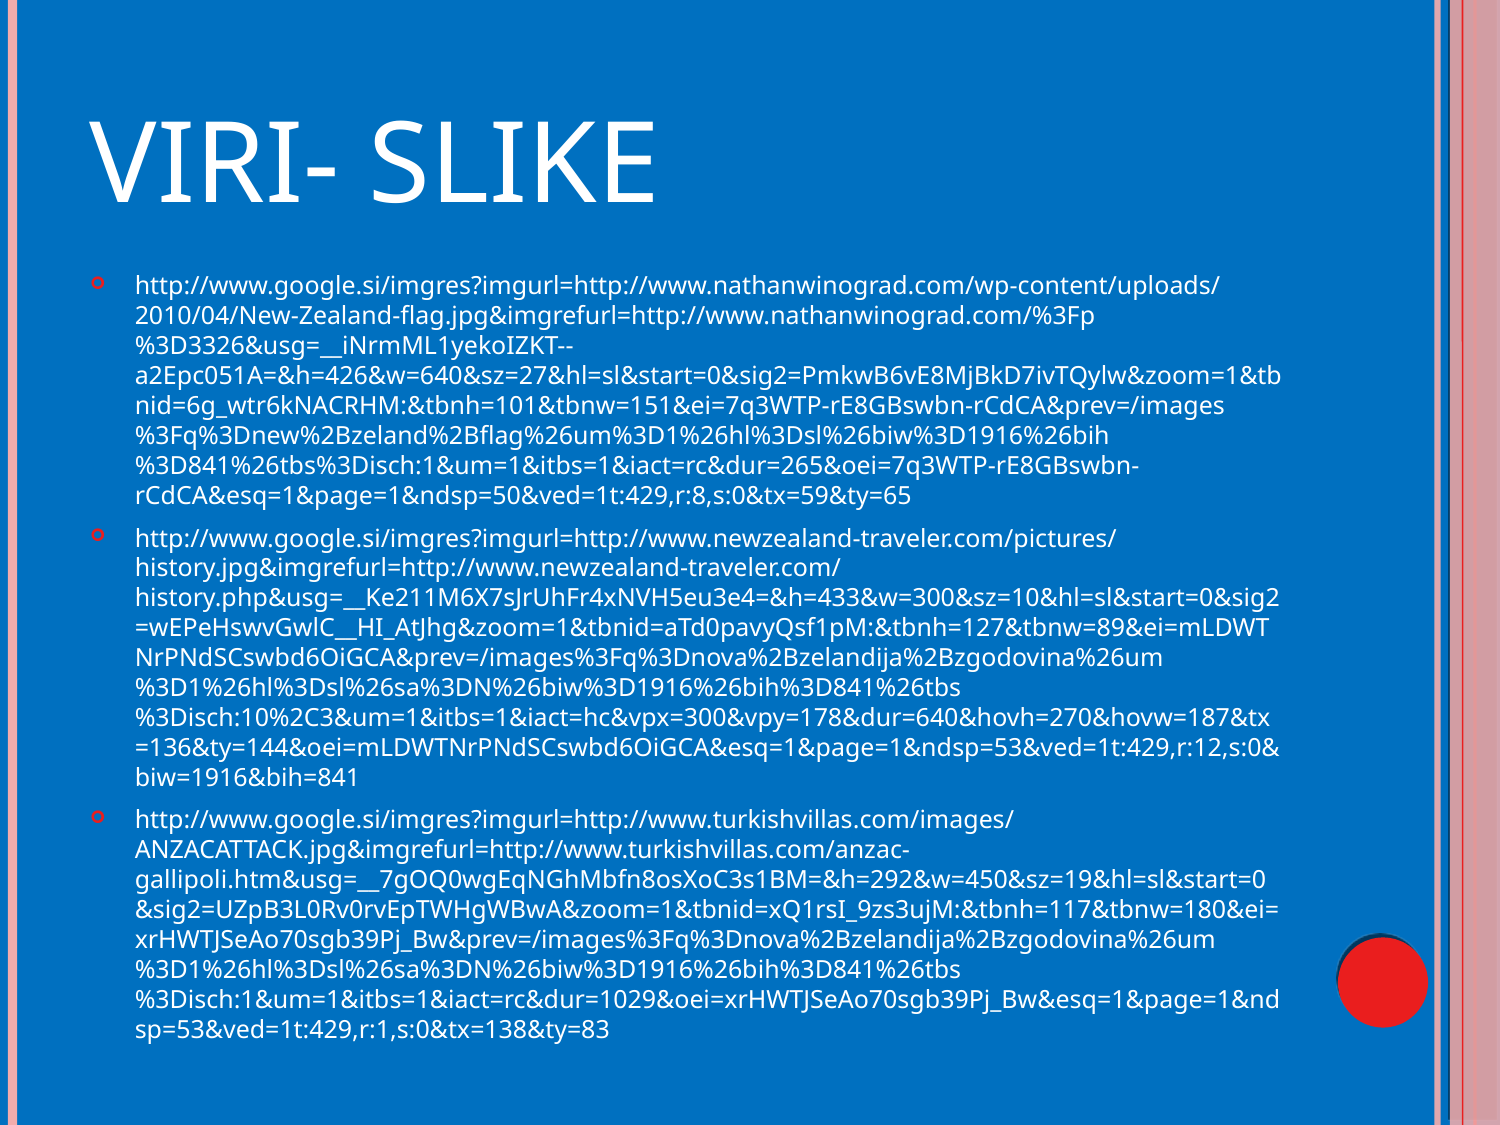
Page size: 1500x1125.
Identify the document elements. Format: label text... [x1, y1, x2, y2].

title Viri- slike [75, 45, 1300, 233]
list http://www.google.si/imgres?imgurl=http://www.nathanwinograd.com/wp-content/uploads/2010/04/New-Zealand-flag.jpg&imgrefurl=http://www.nathanwinograd.com/%3Fp%3D3326&usg=__iNrmML1yekoIZKT--a2Epc051A=&h=426&w=640&sz=27&hl=sl&start=0&sig2=PmkwB6vE8MjBkD7ivTQylw&zoom=1&tbnid=6g_wtr6kNACRHM:&tbnh=101&tbnw=151&ei=7q3WTP-rE8GBswbn-rCdCA&prev=/images%3Fq%3Dnew%2Bzeland%2Bflag%26um%3D1%26hl%3Dsl%26biw%3D1916%26bih%3D841%26tbs%3Disch:1&um=1&itbs=1&iact=rc&dur=265&oei=7q3WTP-rE8GBswbn-rCdCA&esq=1&page=1&ndsp=50&ved=1t:429,r:8,s:0&tx=59&ty=65 http://www.google.si/imgres?imgurl=http://www.newzealand-traveler.com/pictures/history.jpg&imgrefurl=http://www.newzealand-traveler.com/history.php&usg=__Ke211M6X7sJrUhFr4xNVH5eu3e4=&h=433&w=300&sz=10&hl=sl&start=0&sig2=wEPeHswvGwlC__HI_AtJhg&zoom=1&tbnid=aTd0pavyQsf1pM:&tbnh=127&tbnw=89&ei=mLDWTNrPNdSCswbd6OiGCA&prev=/images%3Fq%3Dnova%2Bzelandija%2Bzgodovina%26um%3D1%26hl%3Dsl%26sa%3DN%26biw%3D1916%26bih%3D841%26tbs%3Disch:10%2C3&um=1&itbs=1&iact=hc&vpx=300&vpy=178&dur=640&hovh=270&hovw=187&tx=136&ty=144&oei=mLDWTNrPNdSCswbd6OiGCA&esq=1&page=1&ndsp=53&ved=1t:429,r:12,s:0&biw=1916&bih=841 http://www.google.si/imgres?imgurl=http://www.turkishvillas.com/images/ANZACATTACK.jpg&imgrefurl=http://www.turkishvillas.com/anzac-gallipoli.htm&usg=__7gOQ0wgEqNGhMbfn8osXoC3s1BM=&h=292&w=450&sz=19&hl=sl&start=0&sig2=UZpB3L0Rv0rvEpTWHgWBwA&zoom=1&tbnid=xQ1rsI_9zs3ujM:&tbnh=117&tbnw=180&ei=xrHWTJSeAo70sgb39Pj_Bw&prev=/images%3Fq%3Dnova%2Bzelandija%2Bzgodovina%26um%3D1%26hl%3Dsl%26sa%3DN%26biw%3D1916%26bih%3D841%26tbs%3Disch:1&um=1&itbs=1&iact=rc&dur=1029&oei=xrHWTJSeAo70sgb39Pj_Bw&esq=1&page=1&ndsp=53&ved=1t:429,r:1,s:0&tx=138&ty=83 [75, 262, 1300, 1062]
